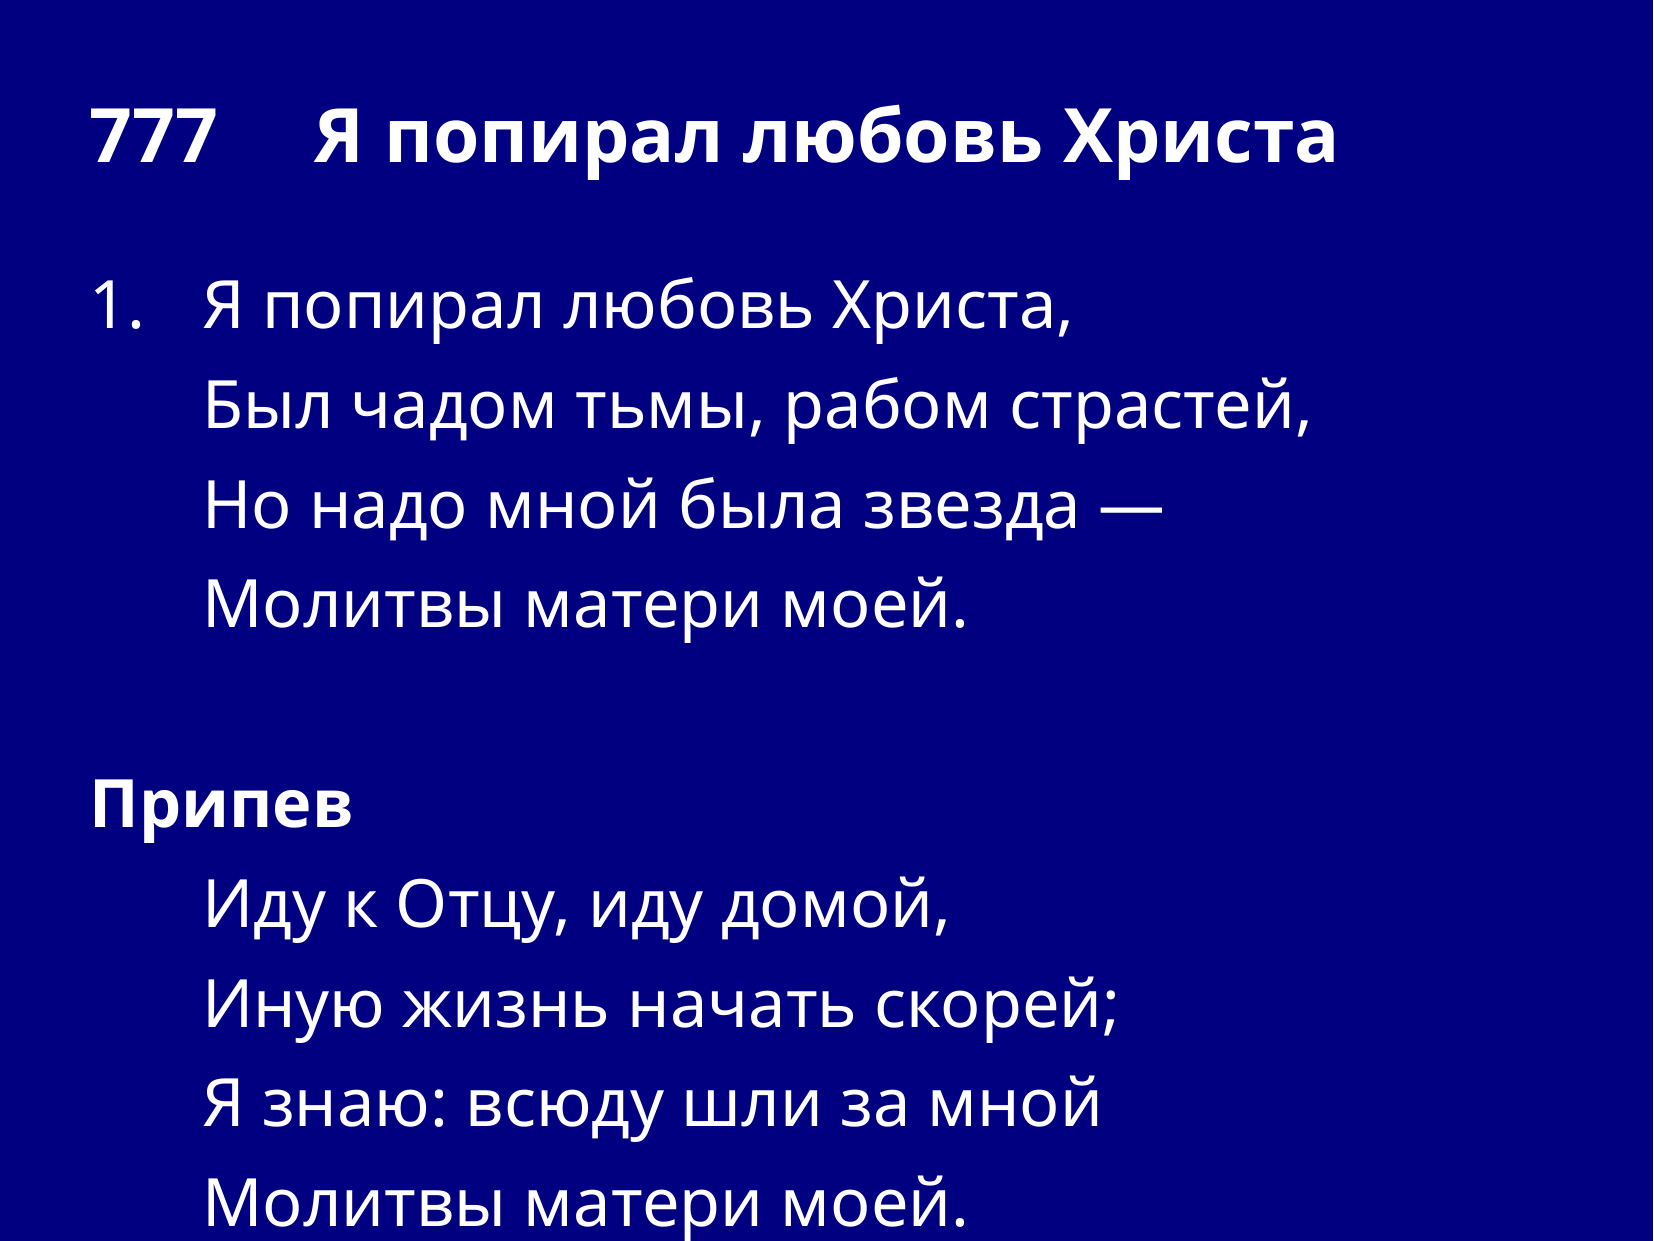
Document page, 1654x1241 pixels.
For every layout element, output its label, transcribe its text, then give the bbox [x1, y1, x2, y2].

text_box 1. Я попирал любовь Христа, Был чадом тьмы, рабом страстей, Но надо мной была звезда — Молитвы матери моей. Припев Иду к Отцу, иду домой, Иную жизнь начать скорей; Я знаю: всюду шли за мной Молитвы матери моей. [75, 188, 1576, 1163]
text_box 777 Я попирал любовь Христа [75, 75, 1576, 188]
